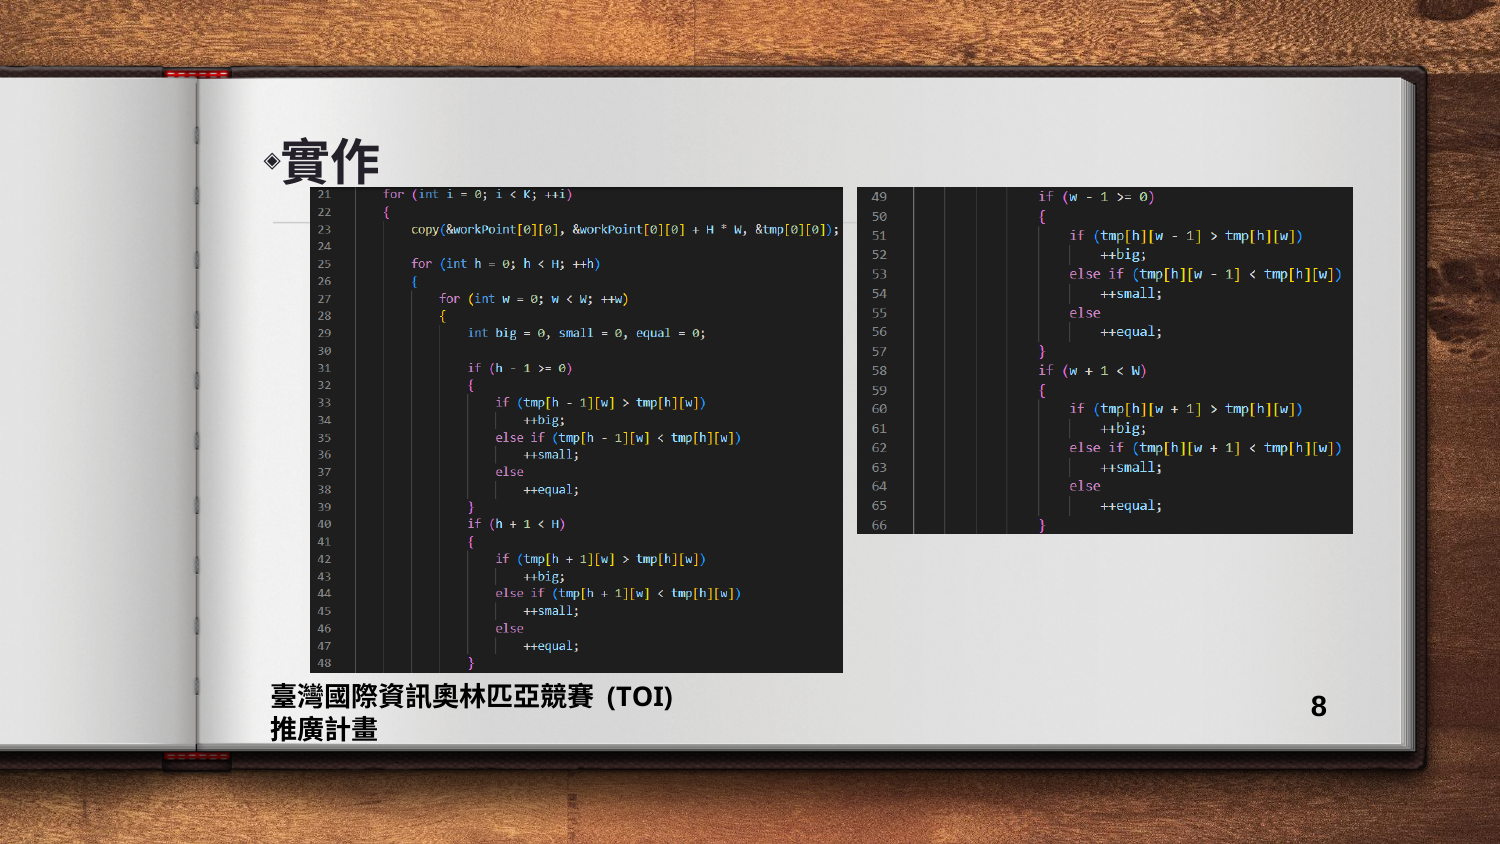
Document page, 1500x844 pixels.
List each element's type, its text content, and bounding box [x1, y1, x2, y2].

text_box 實作 [248, 115, 1190, 205]
text_box 8 [1295, 672, 1386, 737]
picture [857, 187, 1353, 534]
picture [310, 187, 843, 673]
